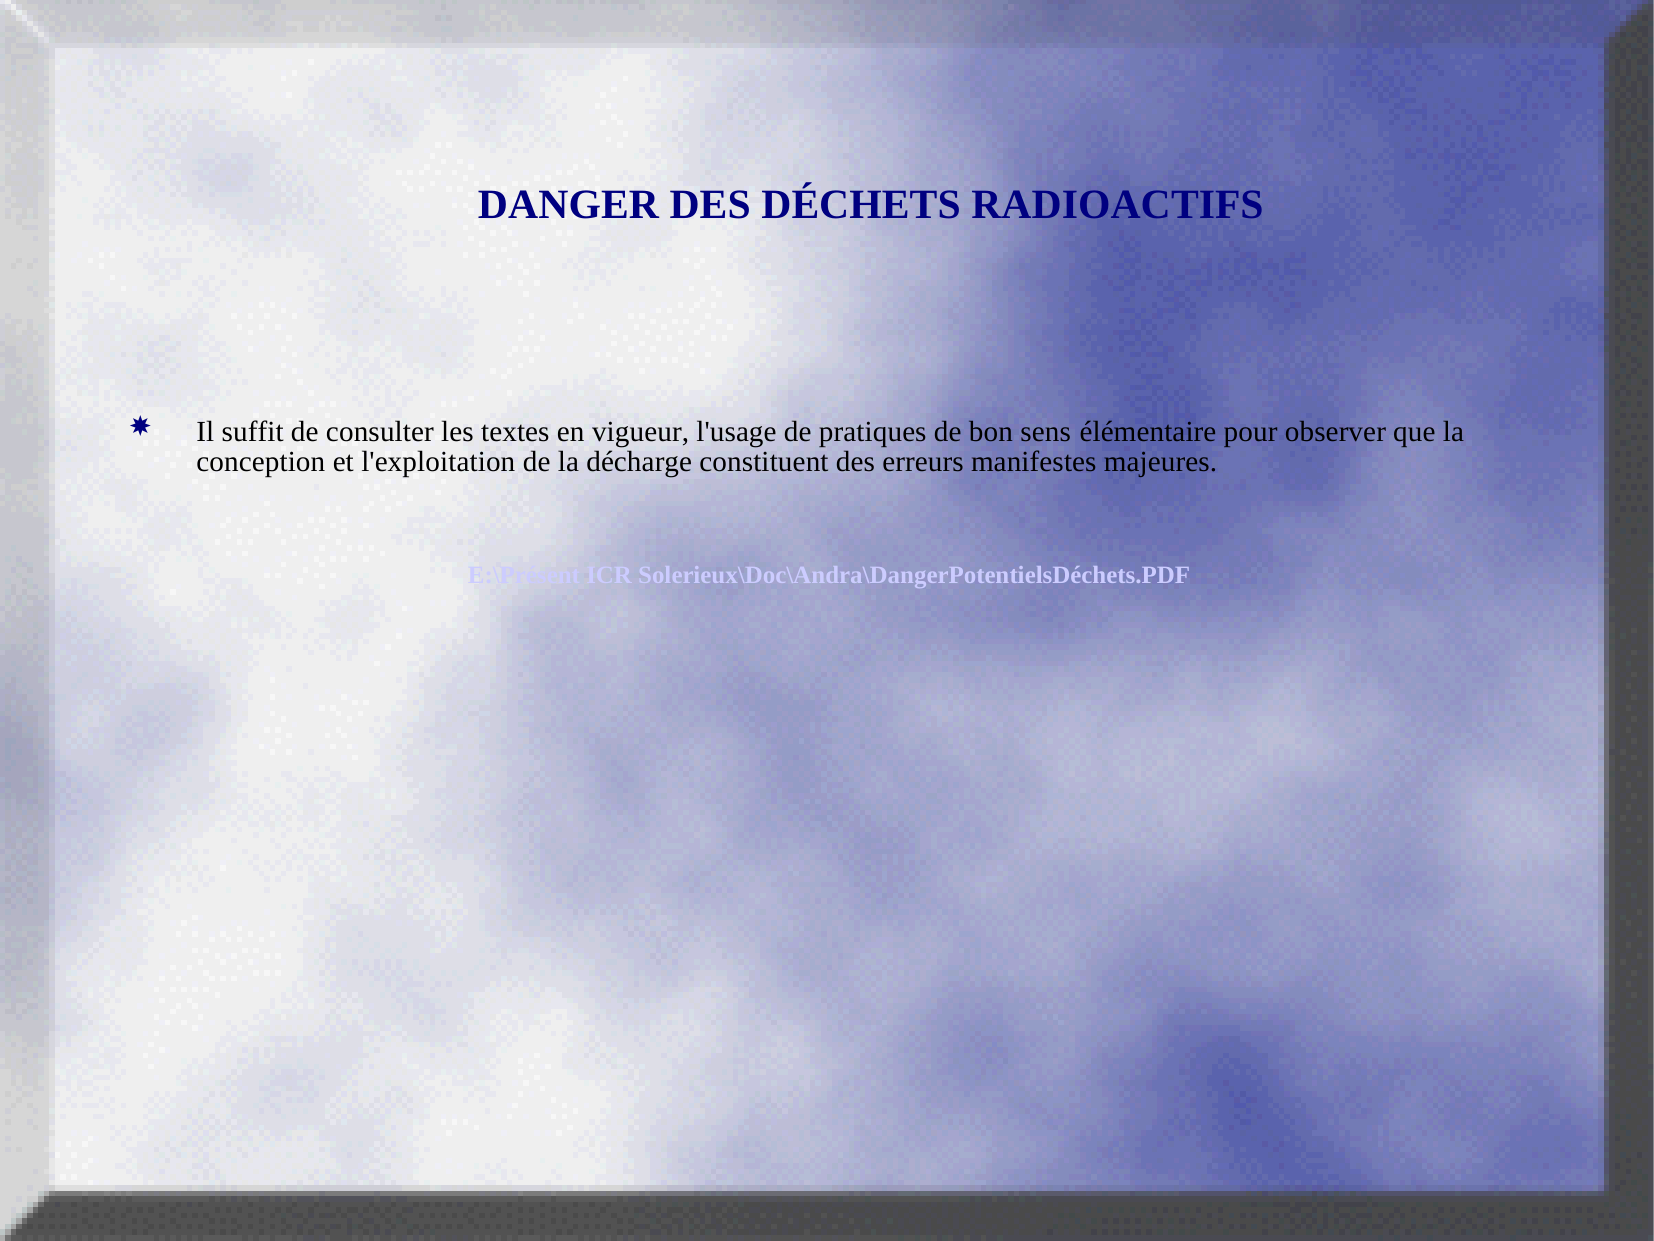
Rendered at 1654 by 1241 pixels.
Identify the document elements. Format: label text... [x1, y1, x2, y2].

title DANGER DES DÉCHETS RADIOACTIFS [201, 105, 1541, 306]
list Il suffit de consulter les textes en vigueur, l'usage de pratiques de bon sens élémentaire pour observer que la conception et l'exploitation de la décharge constituent des erreurs manifestes majeures. E:\Présent ICR Solerieux\Doc\Andra\DangerPotentielsDéchets.PDF [121, 417, 1532, 1104]
picture [0, 0, 1654, 1241]
